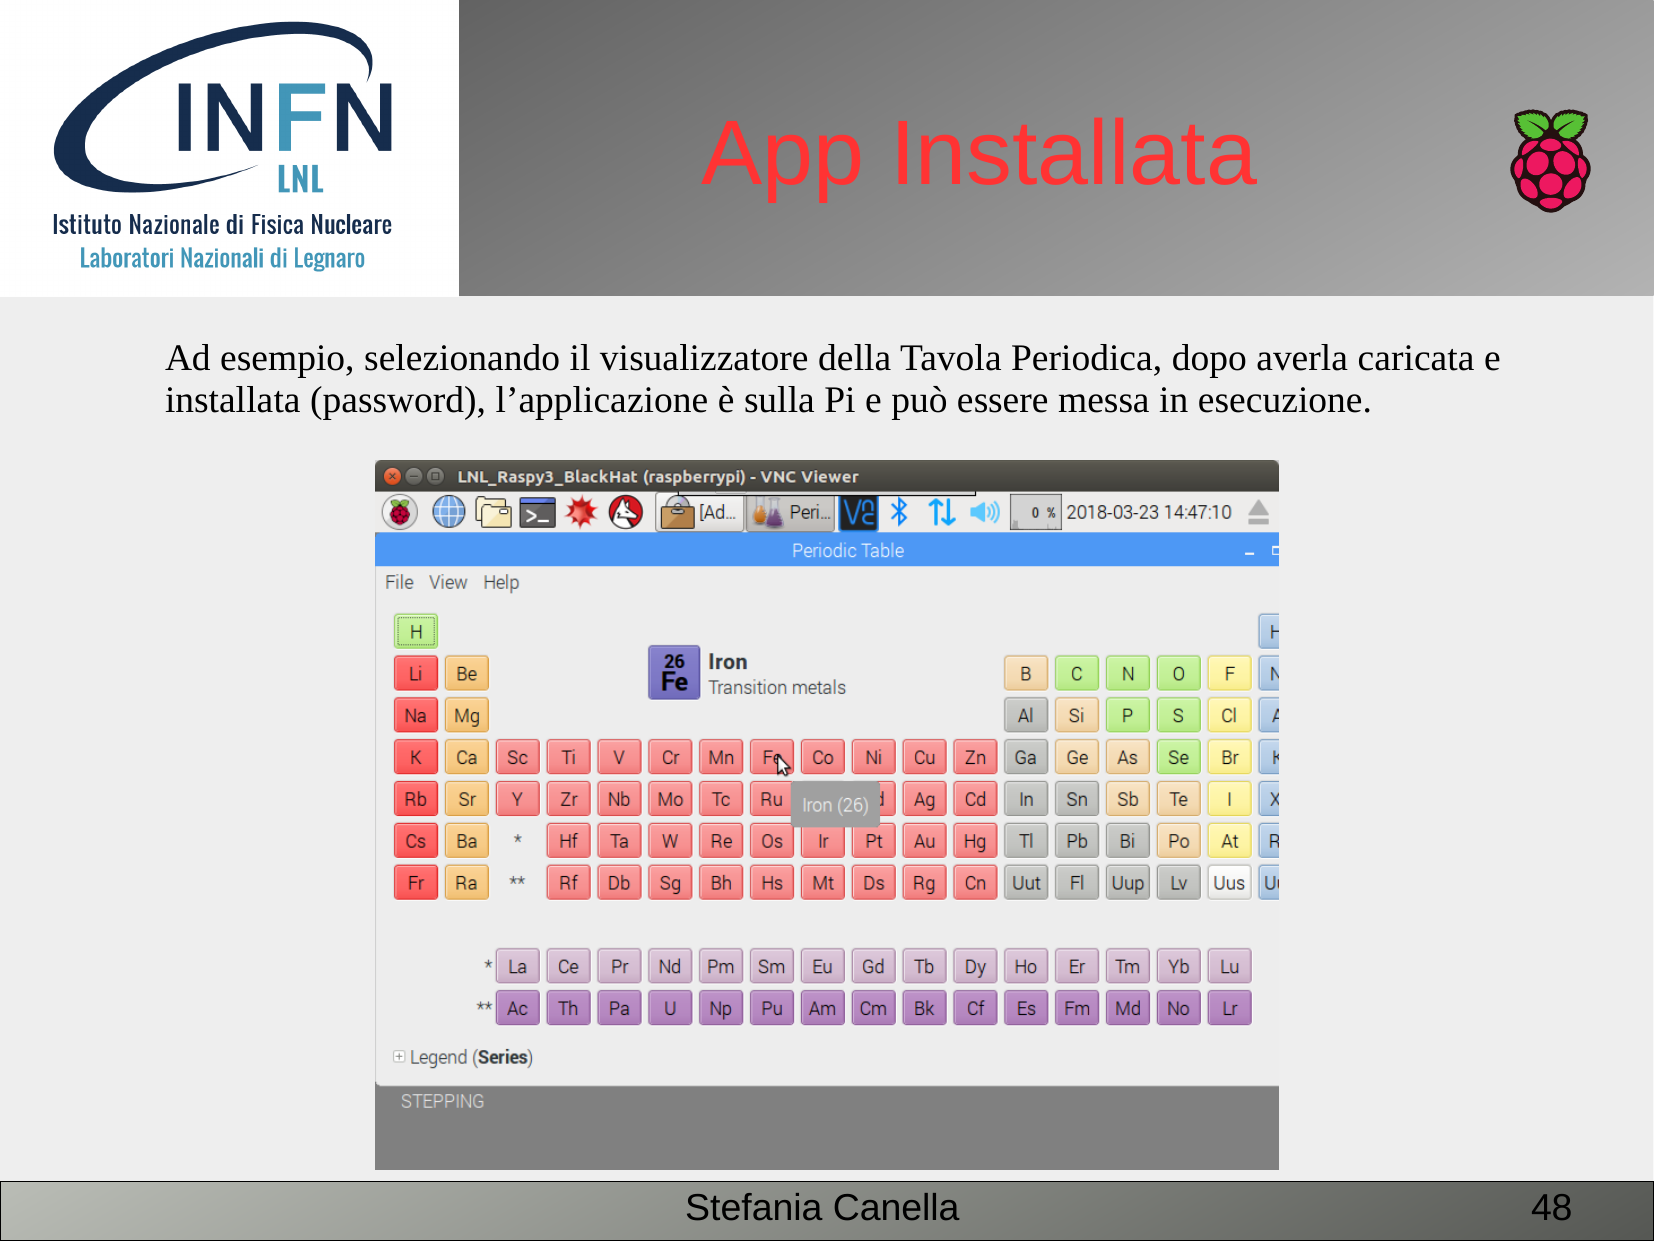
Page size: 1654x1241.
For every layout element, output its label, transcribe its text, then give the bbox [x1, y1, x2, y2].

text_box Ad esempio, selezionando il visualizzatore della Tavola Periodica, dopo averla caricata e installata (password), l’applicazione è sulla Pi e può essere messa in esecuzione. [105, 333, 1548, 425]
text_box [984, 1181, 1516, 1241]
picture [375, 460, 1279, 1170]
text_box [459, 0, 1654, 296]
picture [0, 0, 459, 297]
title App Installata [459, 49, 1571, 257]
text_box <number> [1516, 1178, 1654, 1241]
text_box [0, 1181, 670, 1241]
text_box Stefania Canella [670, 1178, 984, 1241]
